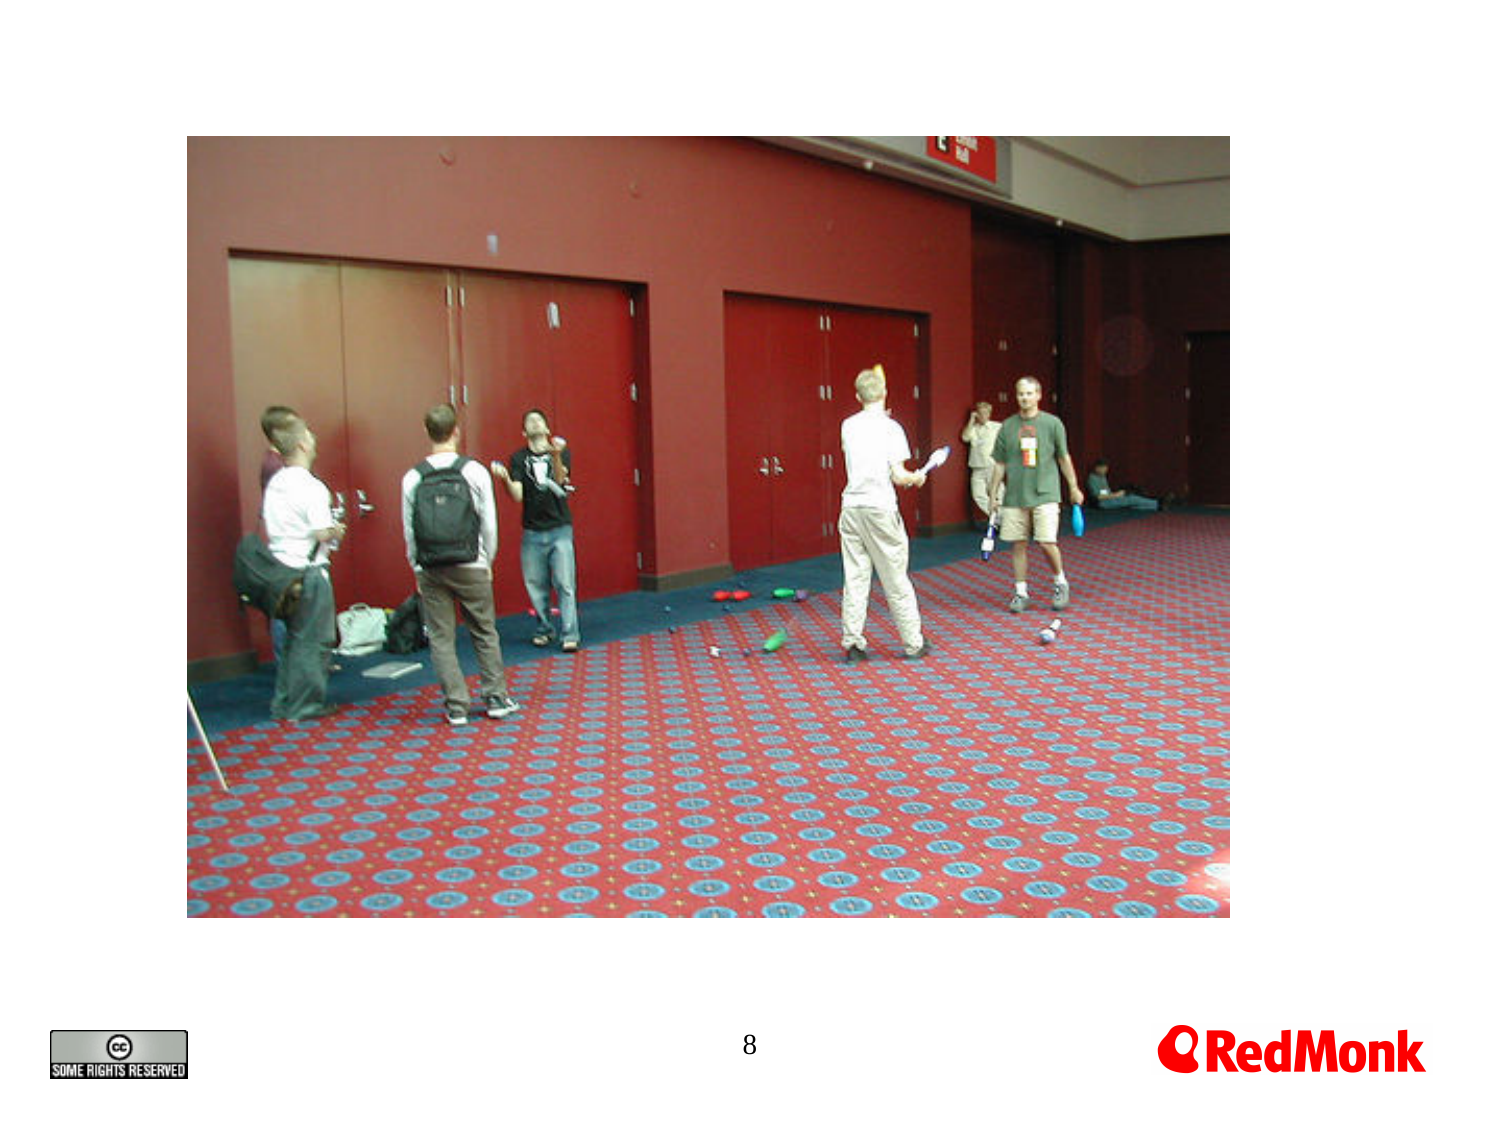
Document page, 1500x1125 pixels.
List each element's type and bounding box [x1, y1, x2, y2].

picture [50, 1030, 188, 1079]
picture [187, 136, 1230, 918]
picture [1151, 1023, 1433, 1075]
